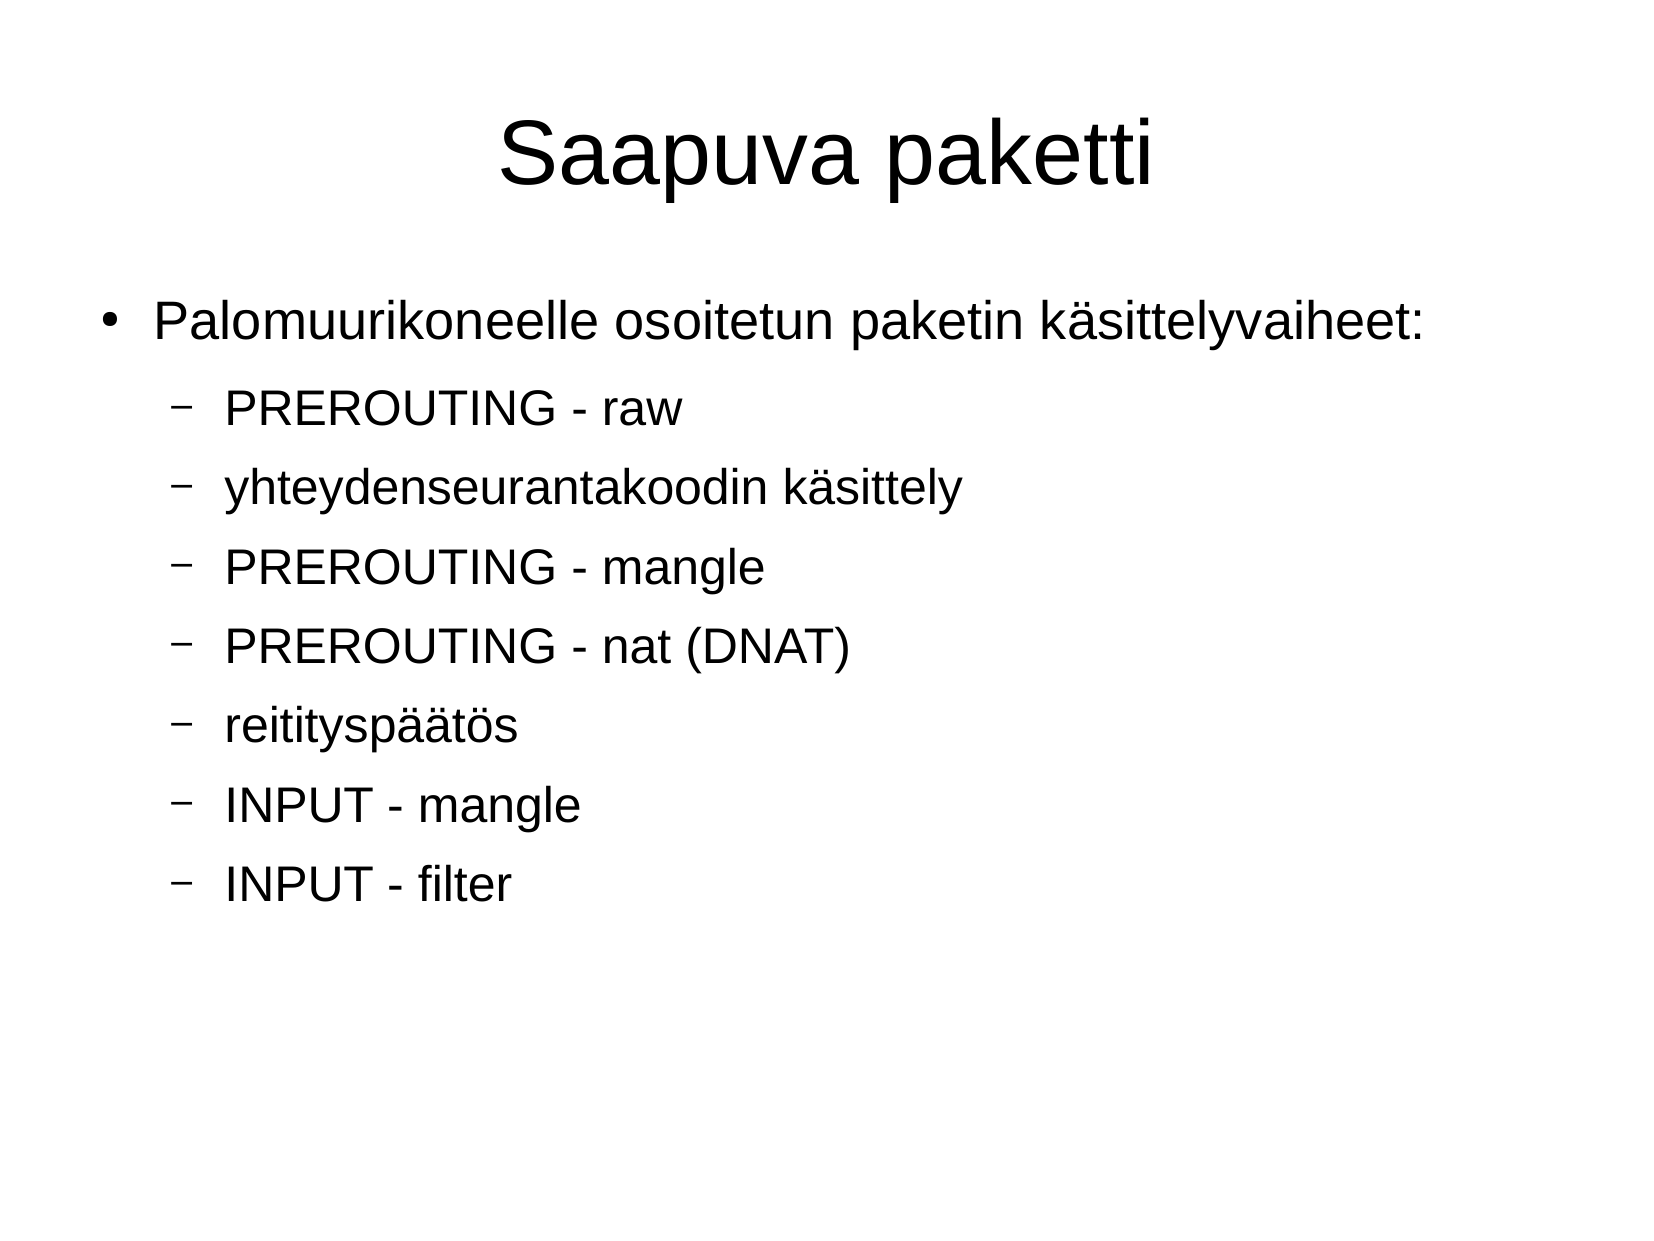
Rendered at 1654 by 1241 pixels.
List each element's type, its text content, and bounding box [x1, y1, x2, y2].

list Palomuurikoneelle osoitetun paketin käsittelyvaiheet: PREROUTING - raw yhteydenseurantakoodin käsittely PREROUTING - mangle PREROUTING - nat (DNAT) reitityspäätös INPUT - mangle INPUT - filter [82, 290, 1571, 1010]
title Saapuva paketti [82, 49, 1571, 257]
